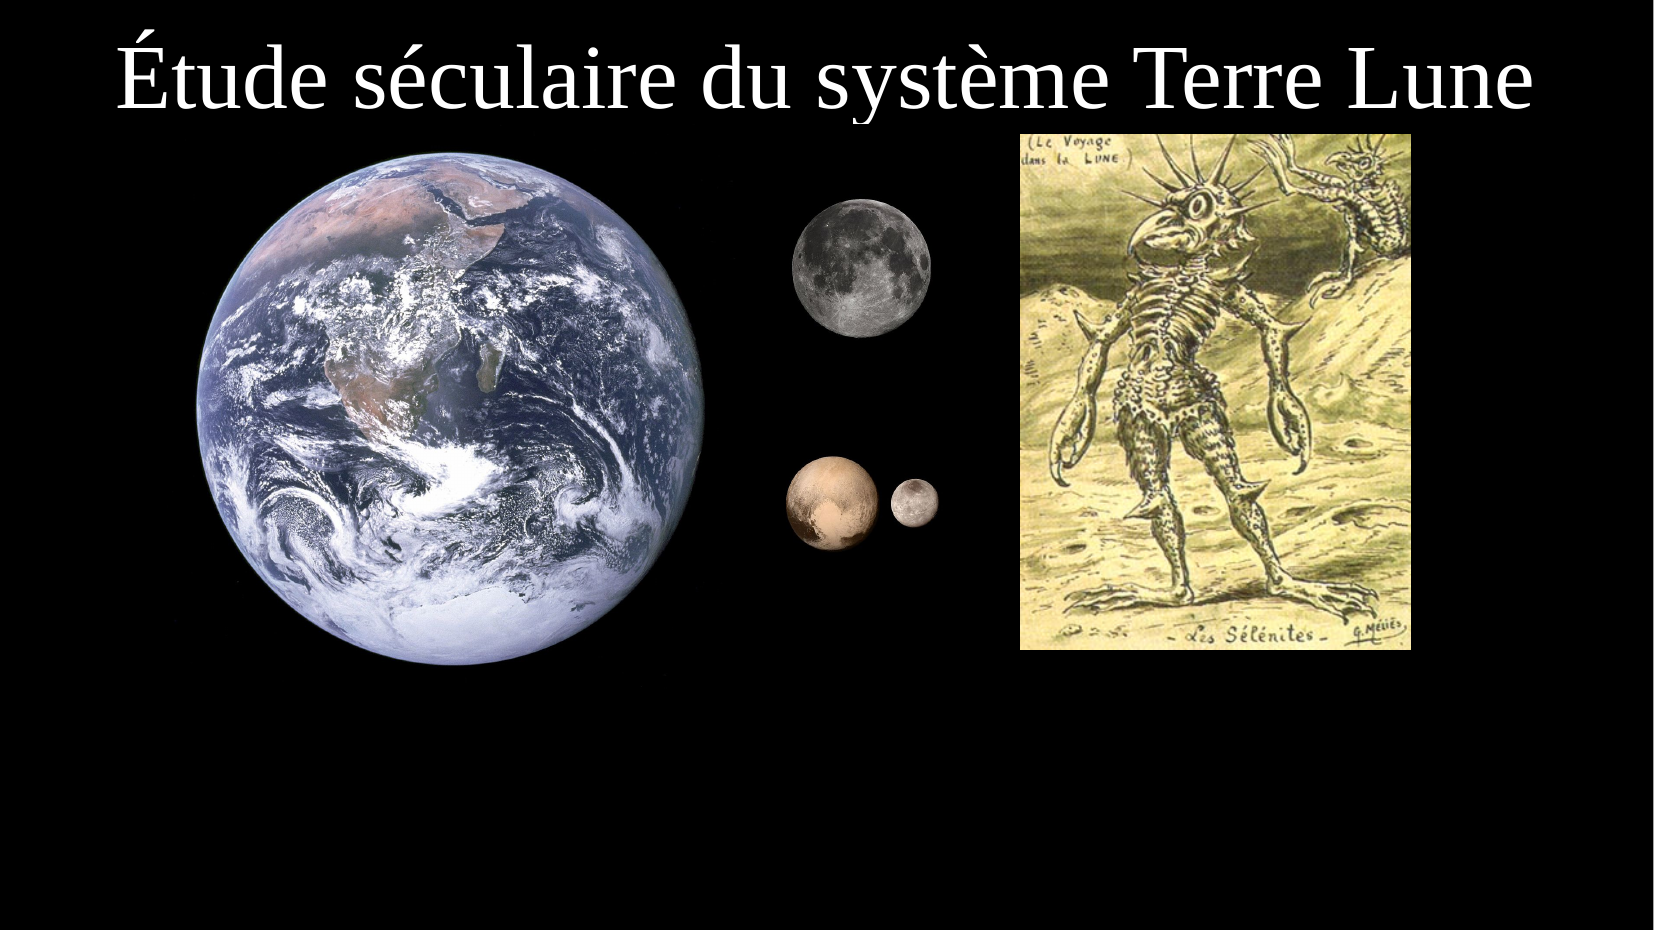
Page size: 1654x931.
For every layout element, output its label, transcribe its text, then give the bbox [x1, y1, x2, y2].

picture [165, 124, 1002, 691]
picture [1020, 134, 1411, 650]
title Étude séculaire du système Terre Lune [82, 0, 1571, 156]
